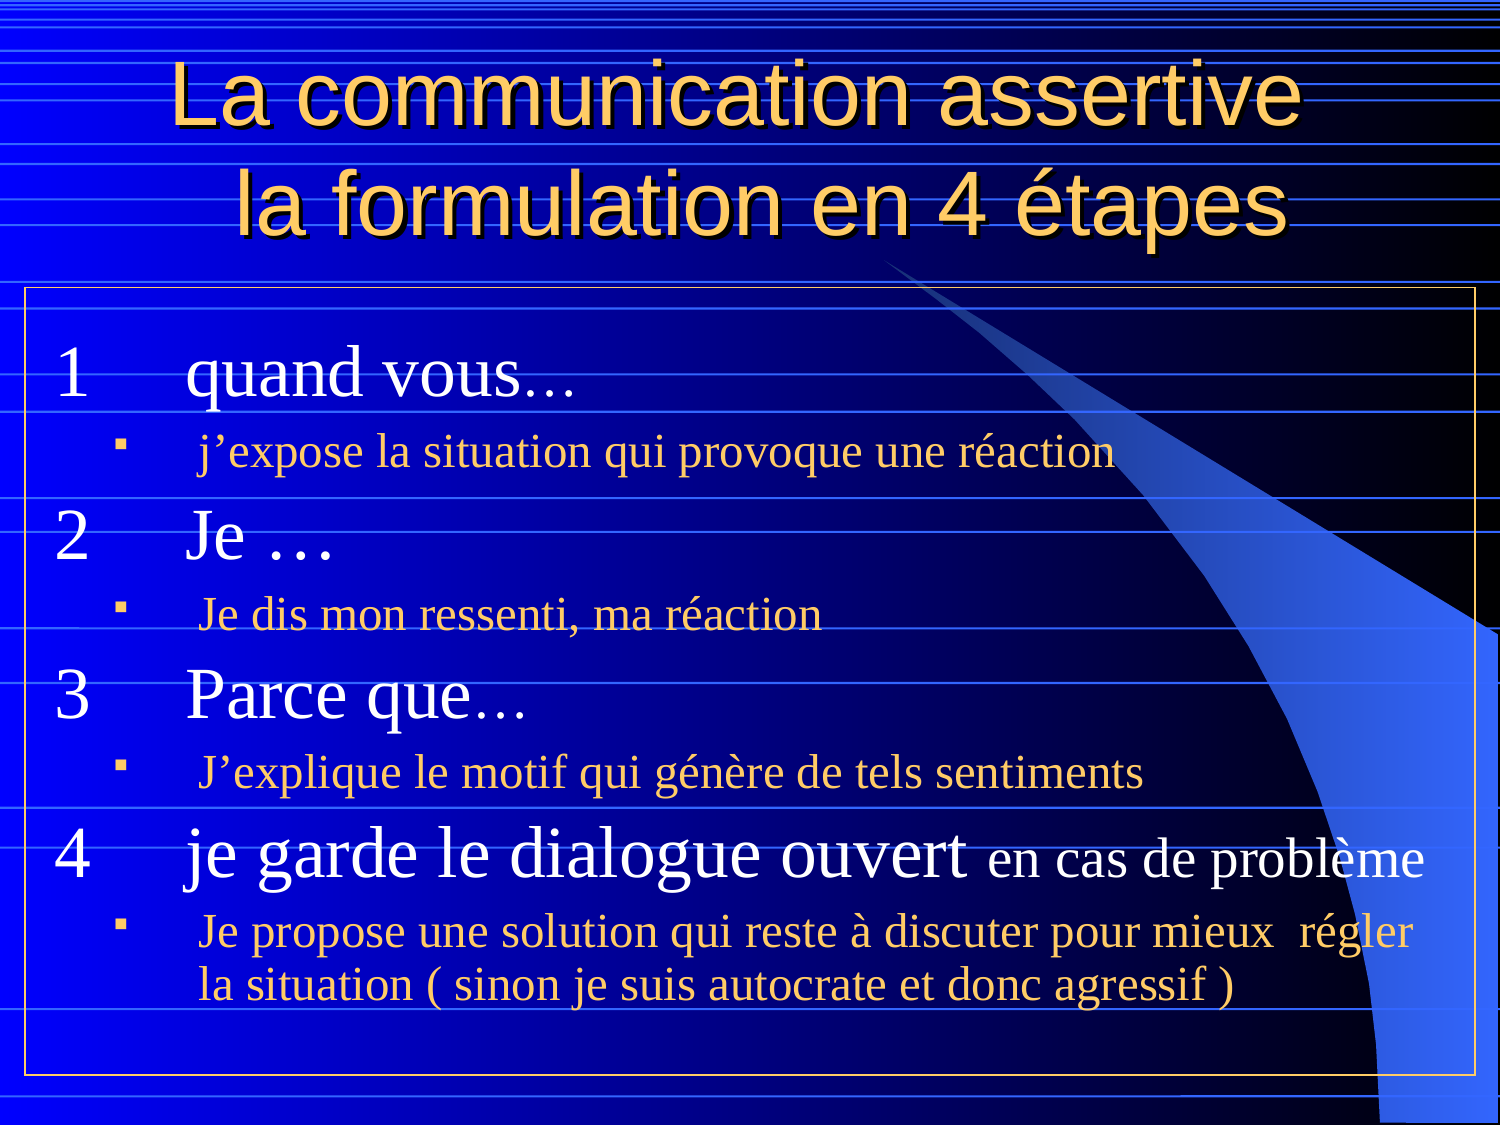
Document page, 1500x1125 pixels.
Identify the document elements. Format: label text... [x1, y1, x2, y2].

list 1 quand vous… j’expose la situation qui provoque une réaction 2 Je … Je dis mon ressenti, ma réaction 3 Parce que… J’explique le motif qui génère de tels sentiments 4 je garde le dialogue ouvert en cas de problème Je propose une solution qui reste à discuter pour mieux régler la situation ( sinon je suis autocrate et donc agressif ) [24, 287, 1476, 1075]
title La communication assertive la formulation en 4 étapes [99, 49, 1426, 238]
